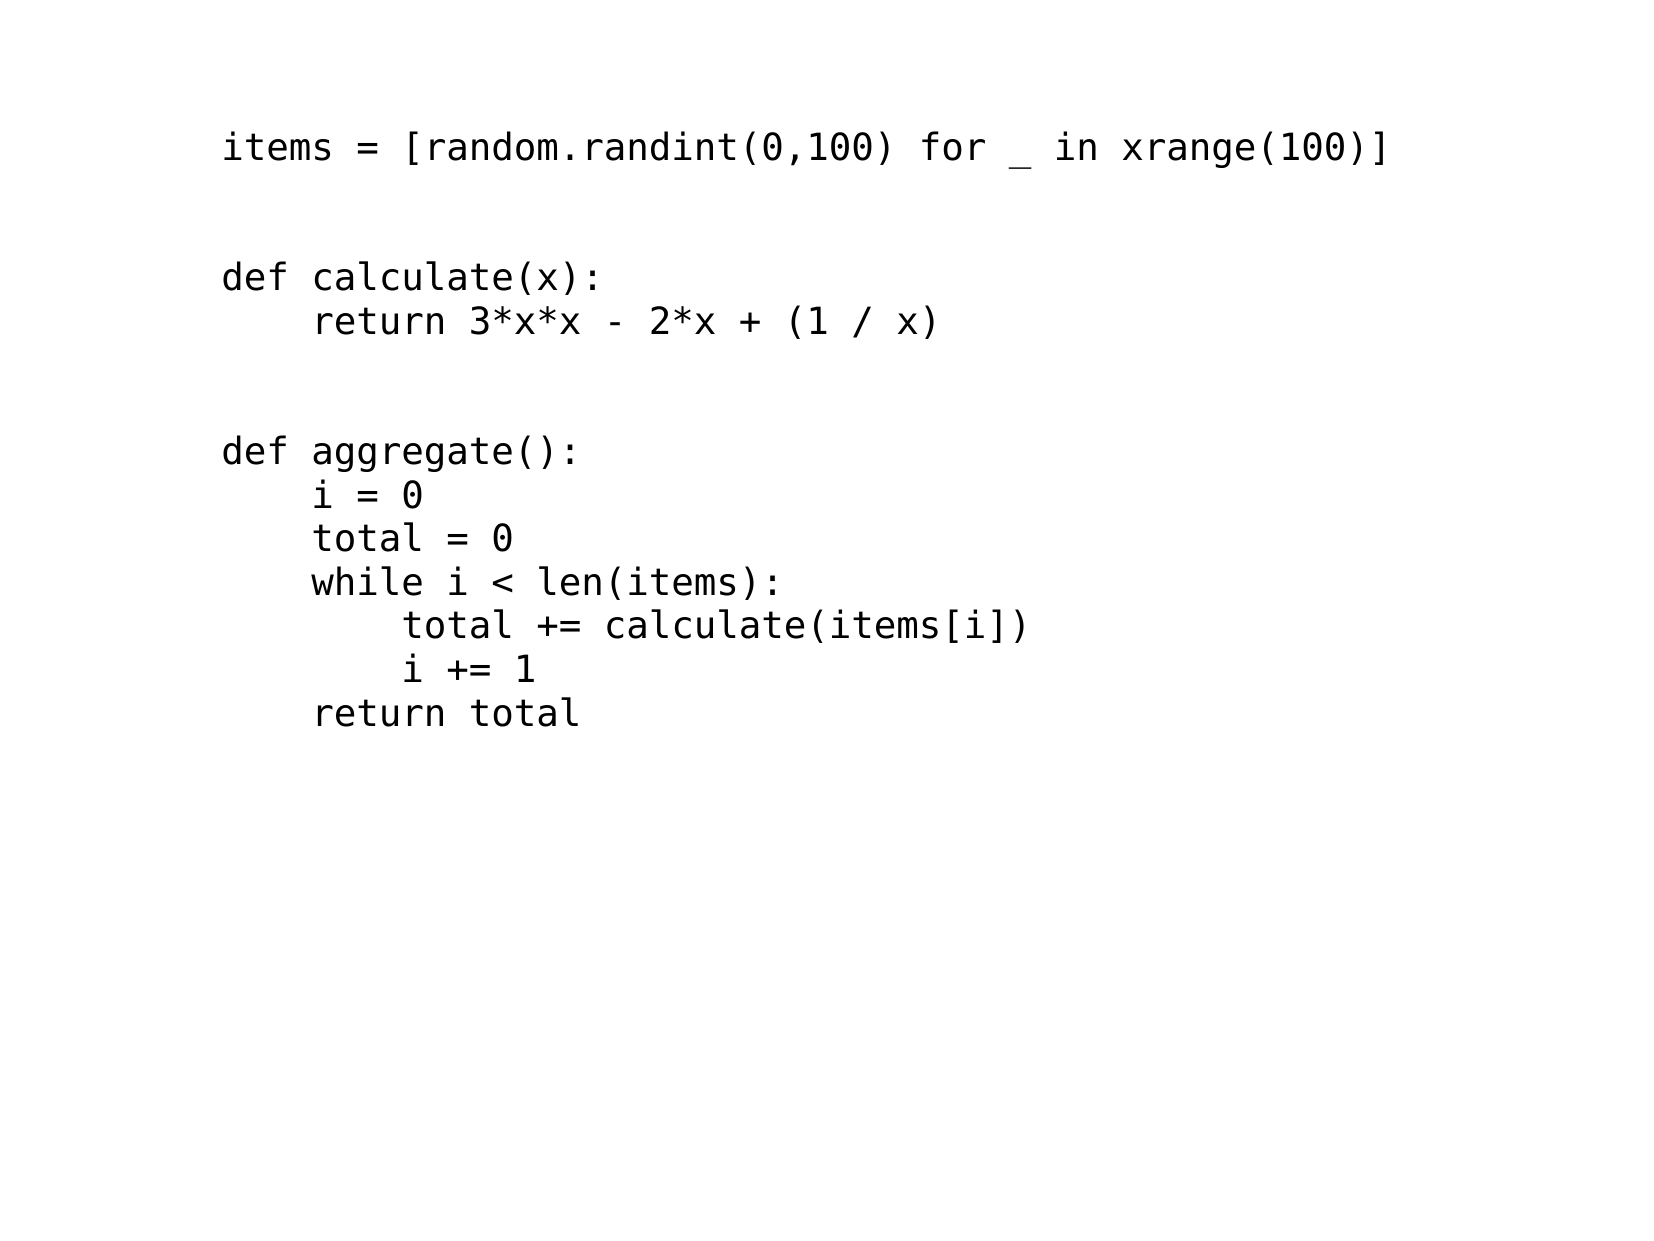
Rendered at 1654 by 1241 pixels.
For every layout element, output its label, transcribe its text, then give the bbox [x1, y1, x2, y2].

text_box items = [random.randint(0,100) for _ in xrange(100)] def calculate(x): return 3*x*x - 2*x + (1 / x) def aggregate(): i = 0 total = 0 while i < len(items): total += calculate(items[i]) i += 1 return total [206, 118, 1477, 786]
